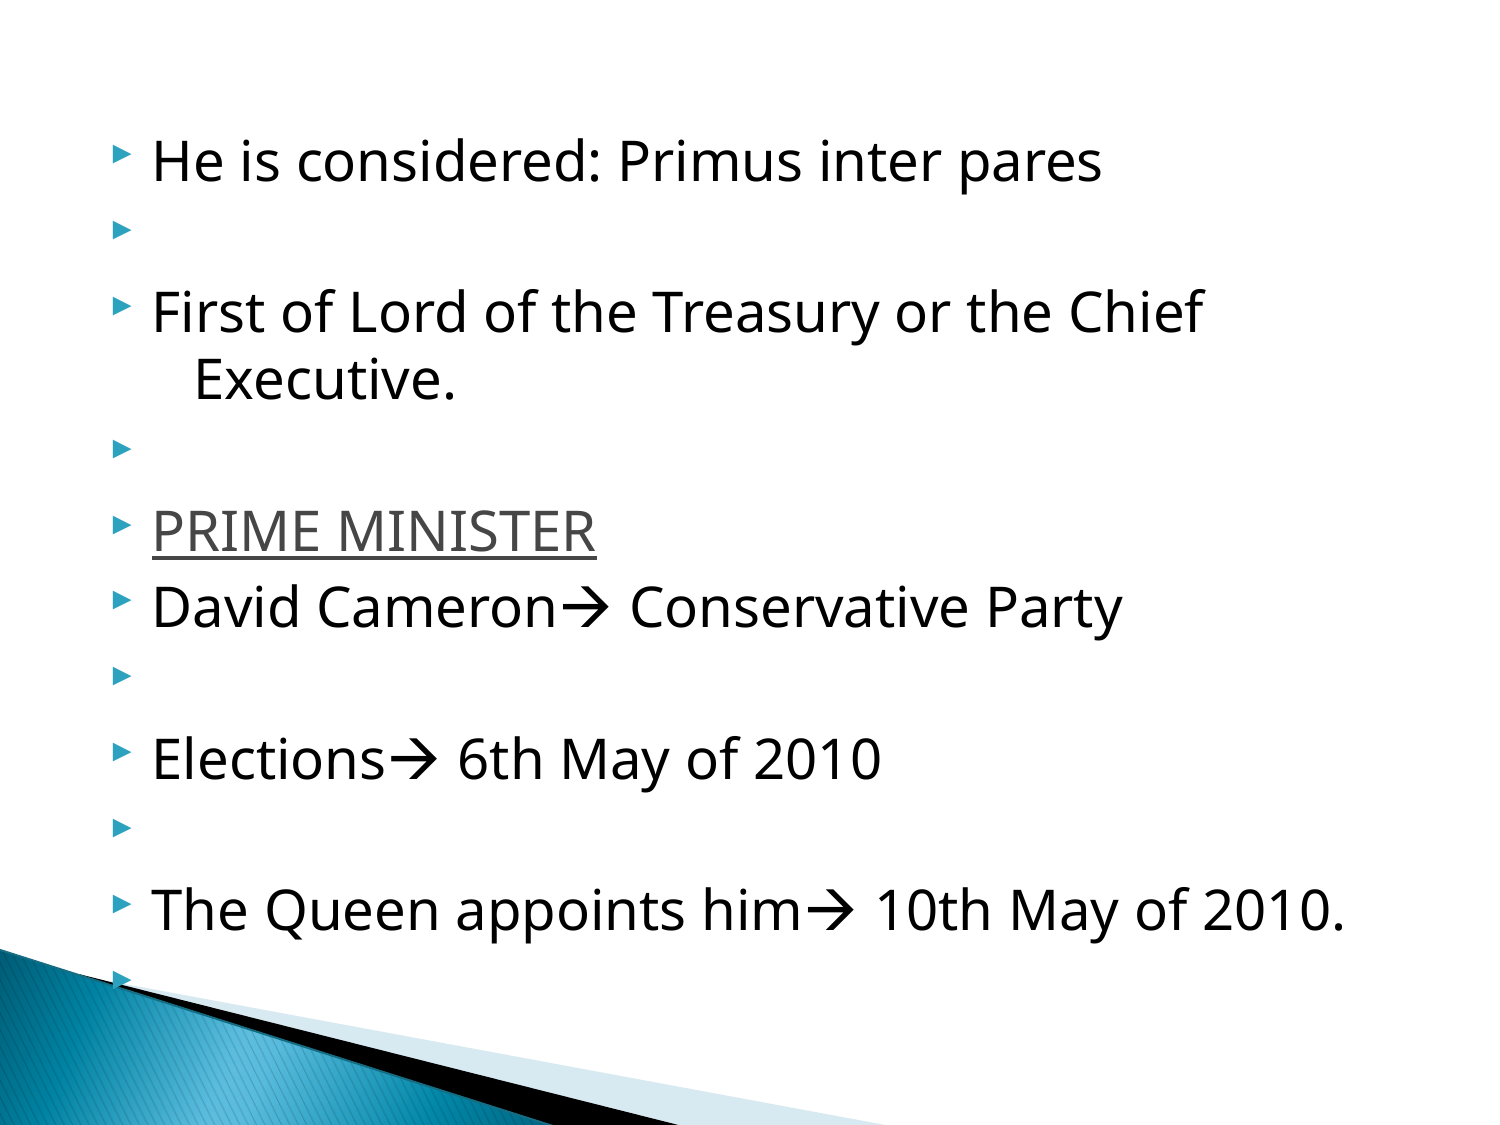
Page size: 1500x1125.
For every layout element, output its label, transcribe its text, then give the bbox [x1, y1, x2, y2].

list He is considered: Primus inter pares First of Lord of the Treasury or the Chief Executive. PRIME MINISTER David Cameron Conservative Party Elections 6th May of 2010 The Queen appoints him 10th May of 2010. [58, 117, 1454, 961]
